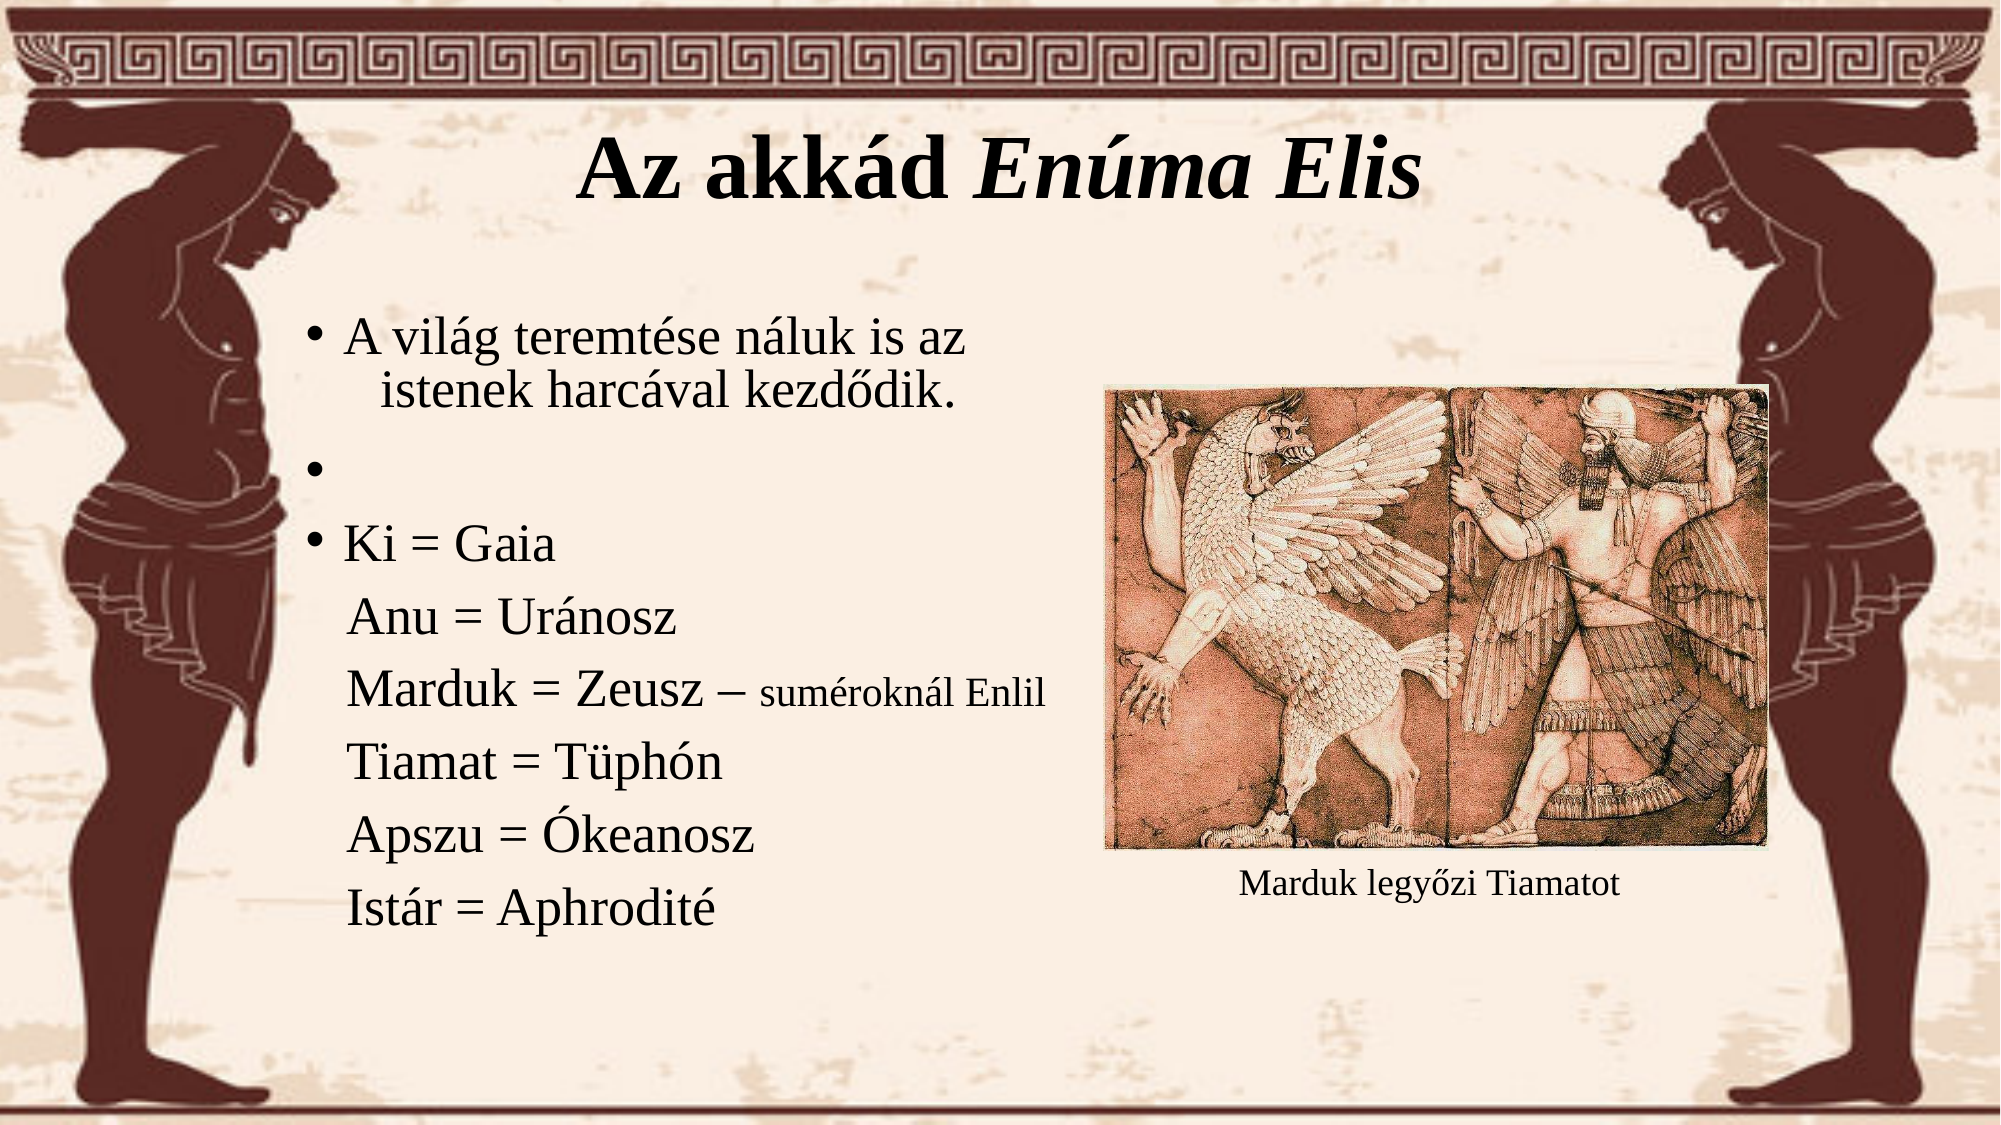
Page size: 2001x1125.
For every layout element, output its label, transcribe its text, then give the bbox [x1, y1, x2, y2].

picture [1103, 384, 1769, 851]
list A világ teremtése náluk is az istenek harcával kezdődik. Ki = Gaia Anu = Uránosz Marduk = Zeusz – suméroknál Enlil Tiamat = Tüphón Apszu = Ókeanosz Istár = Aphrodité [290, 305, 1104, 1020]
title Az akkád Enúma Elis [137, 59, 1863, 278]
text_box Marduk legyőzi Tiamatot [1223, 850, 1649, 912]
